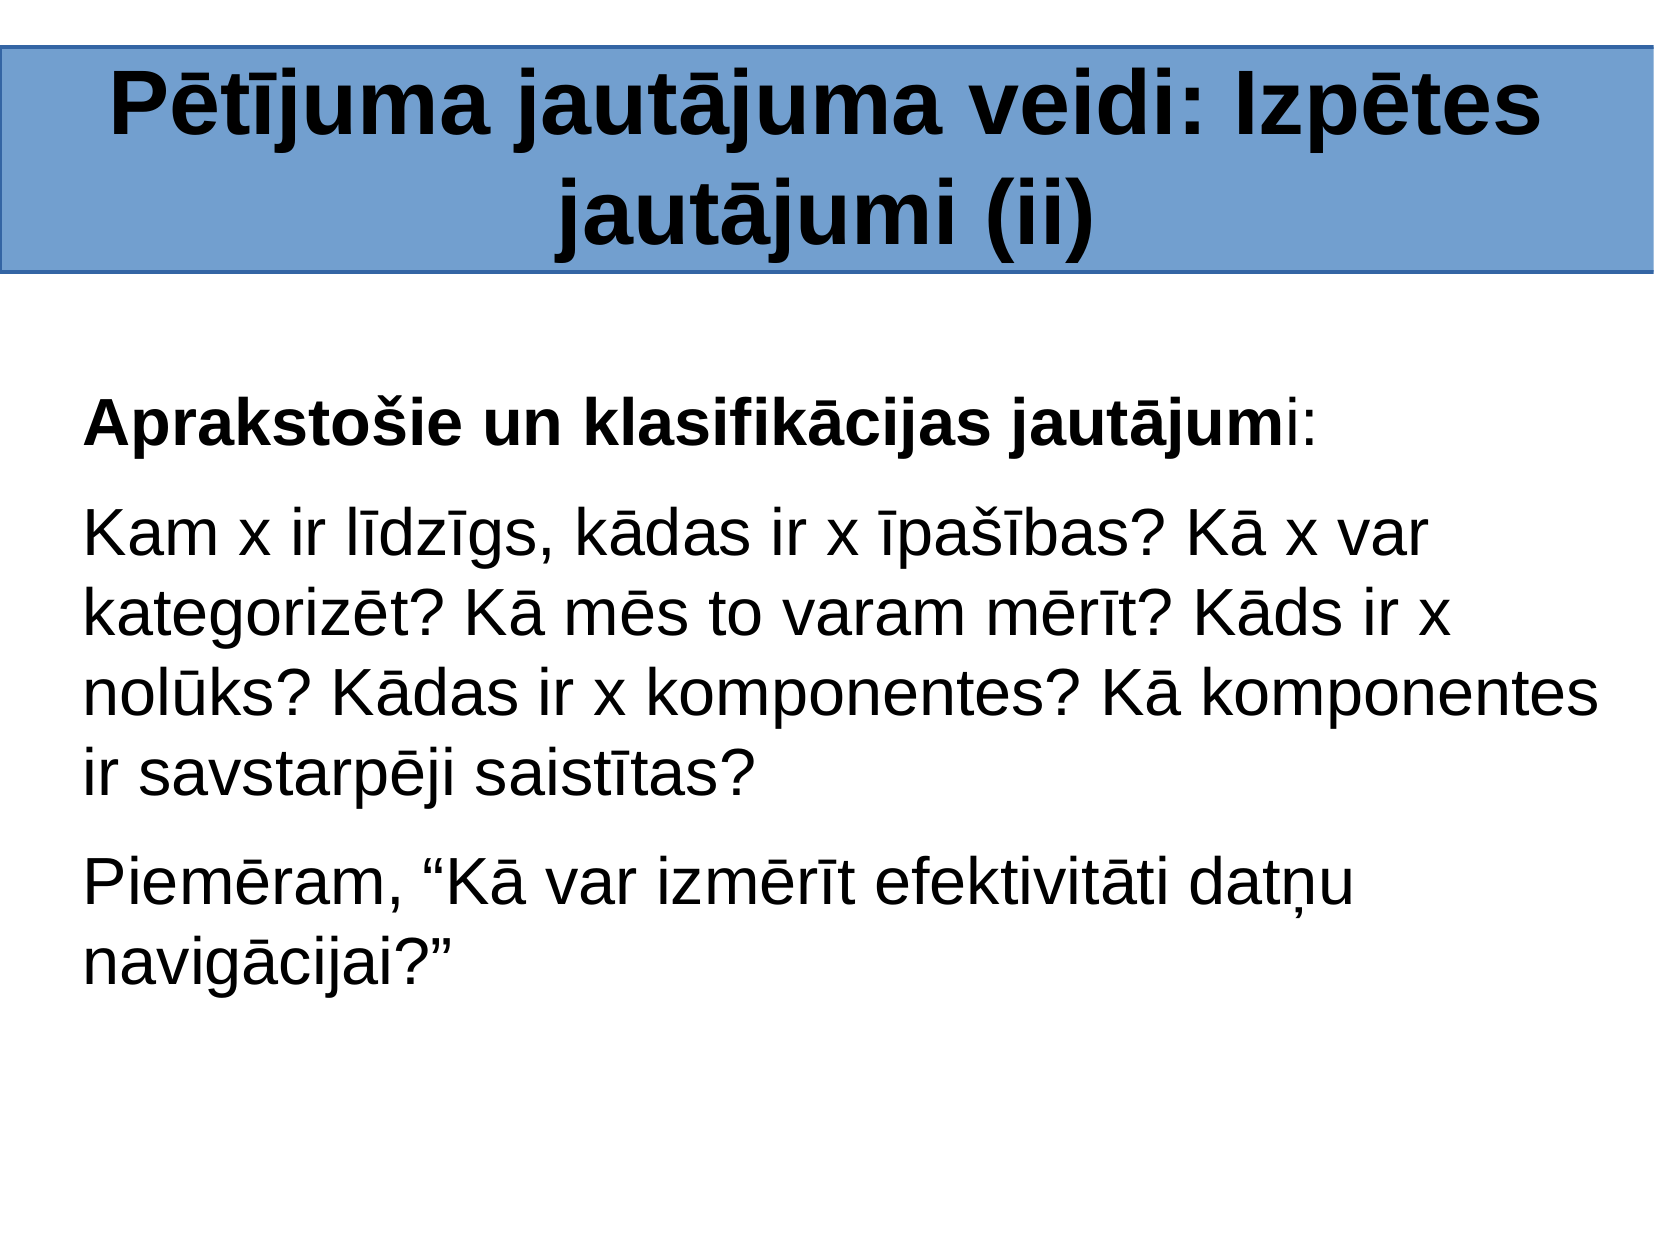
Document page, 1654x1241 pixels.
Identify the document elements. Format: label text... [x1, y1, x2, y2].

list Aprakstošie un klasifikācijas jautājumi: Kam x ir līdzīgs, kādas ir x īpašības? Kā x var kategorizēt? Kā mēs to varam mērīt? Kāds ir x nolūks? Kādas ir x komponentes? Kā komponentes ir savstarpēji saistītas? Piemēram, “Kā var izmērīt efektivitāti datņu navigācijai?” [82, 378, 1619, 1099]
text_box [0, 47, 1654, 272]
title Pētījuma jautājuma veidi: Izpētes jautājumi (ii) [82, 49, 1571, 257]
